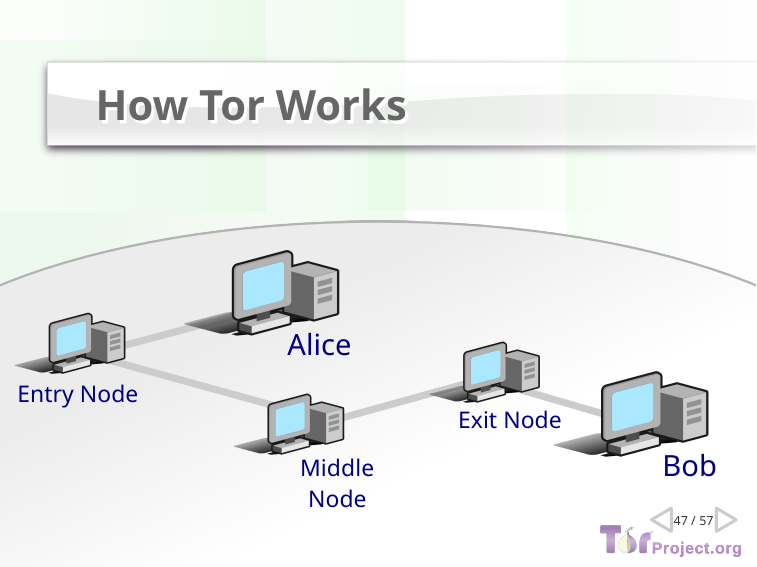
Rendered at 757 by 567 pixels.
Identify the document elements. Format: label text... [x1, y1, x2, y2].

text_box Entry Node [0, 370, 162, 414]
text_box Middle Node [253, 444, 422, 488]
text_box Exit Node [426, 396, 595, 439]
text_box [651, 508, 672, 532]
text_box Bob [633, 438, 747, 489]
text_box [716, 508, 737, 532]
text_box Alice [263, 317, 376, 367]
picture [0, 0, 757, 567]
text_box <number> / 61 [618, 504, 756, 555]
text_box How Tor Works [80, 61, 421, 147]
